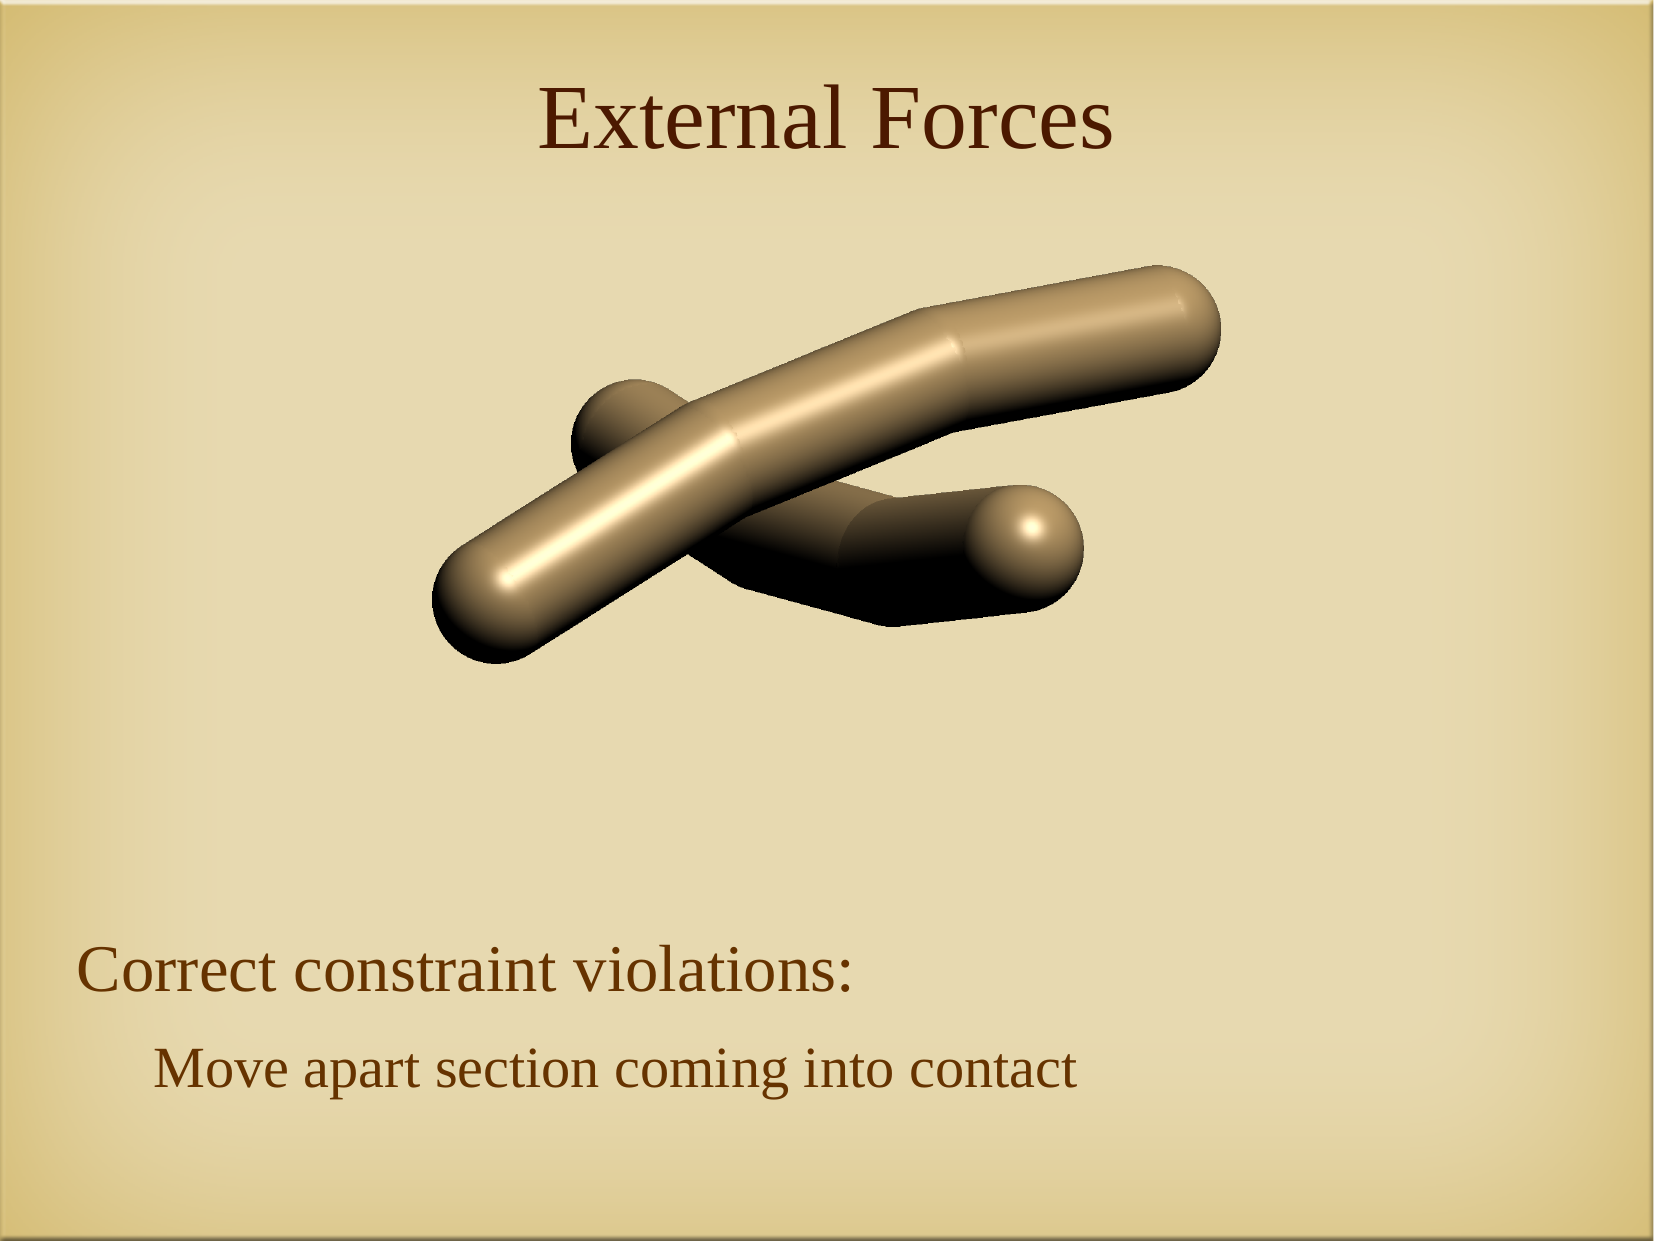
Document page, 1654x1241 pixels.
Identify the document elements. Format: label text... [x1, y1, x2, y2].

title External Forces [59, 58, 1595, 178]
list Correct constraint violations: Move apart section coming into contact [59, 206, 1595, 1182]
picture [0, 0, 1654, 1241]
